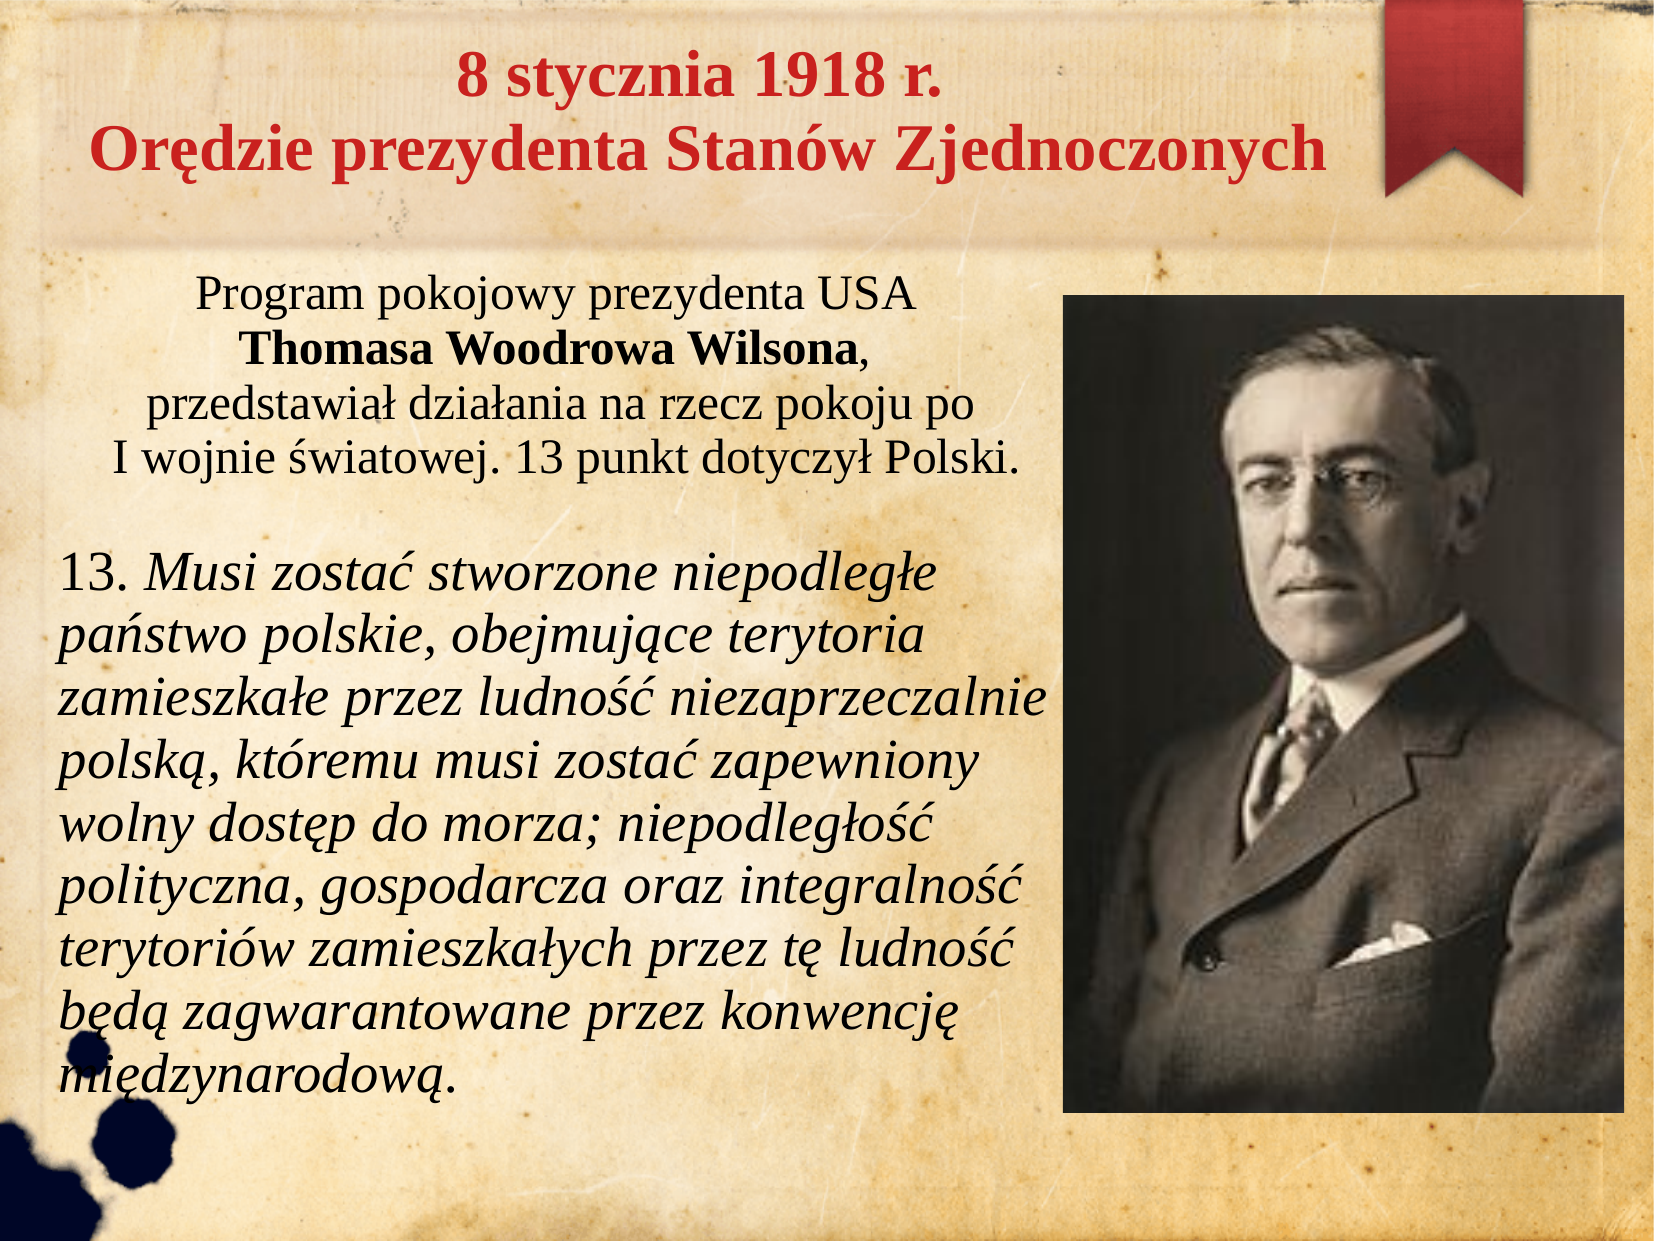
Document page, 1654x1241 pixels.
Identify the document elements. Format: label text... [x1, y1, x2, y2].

text_box 8 stycznia 1918 r. Orędzie prezydenta Stanów Zjednoczonych [0, 29, 1536, 357]
picture [0, 0, 1654, 1241]
list Program pokojowy prezydenta USA Thomasa Woodrowa Wilsona, przedstawiał działania na rzecz pokoju po I wojnie światowej. 13 punkt dotyczył Polski. 13. Musi zostać stworzone niepodległe państwo polskie, obejmujące terytoria zamieszkałe przez ludność niezaprzeczalnie polską, któremu musi zostać zapewniony wolny dostęp do morza; niepodległość polityczna, gospodarcza oraz integralność terytoriów zamieszkałych przez tę ludność będą zagwarantowane przez konwencję międzynarodową. [59, 357, 1063, 1123]
